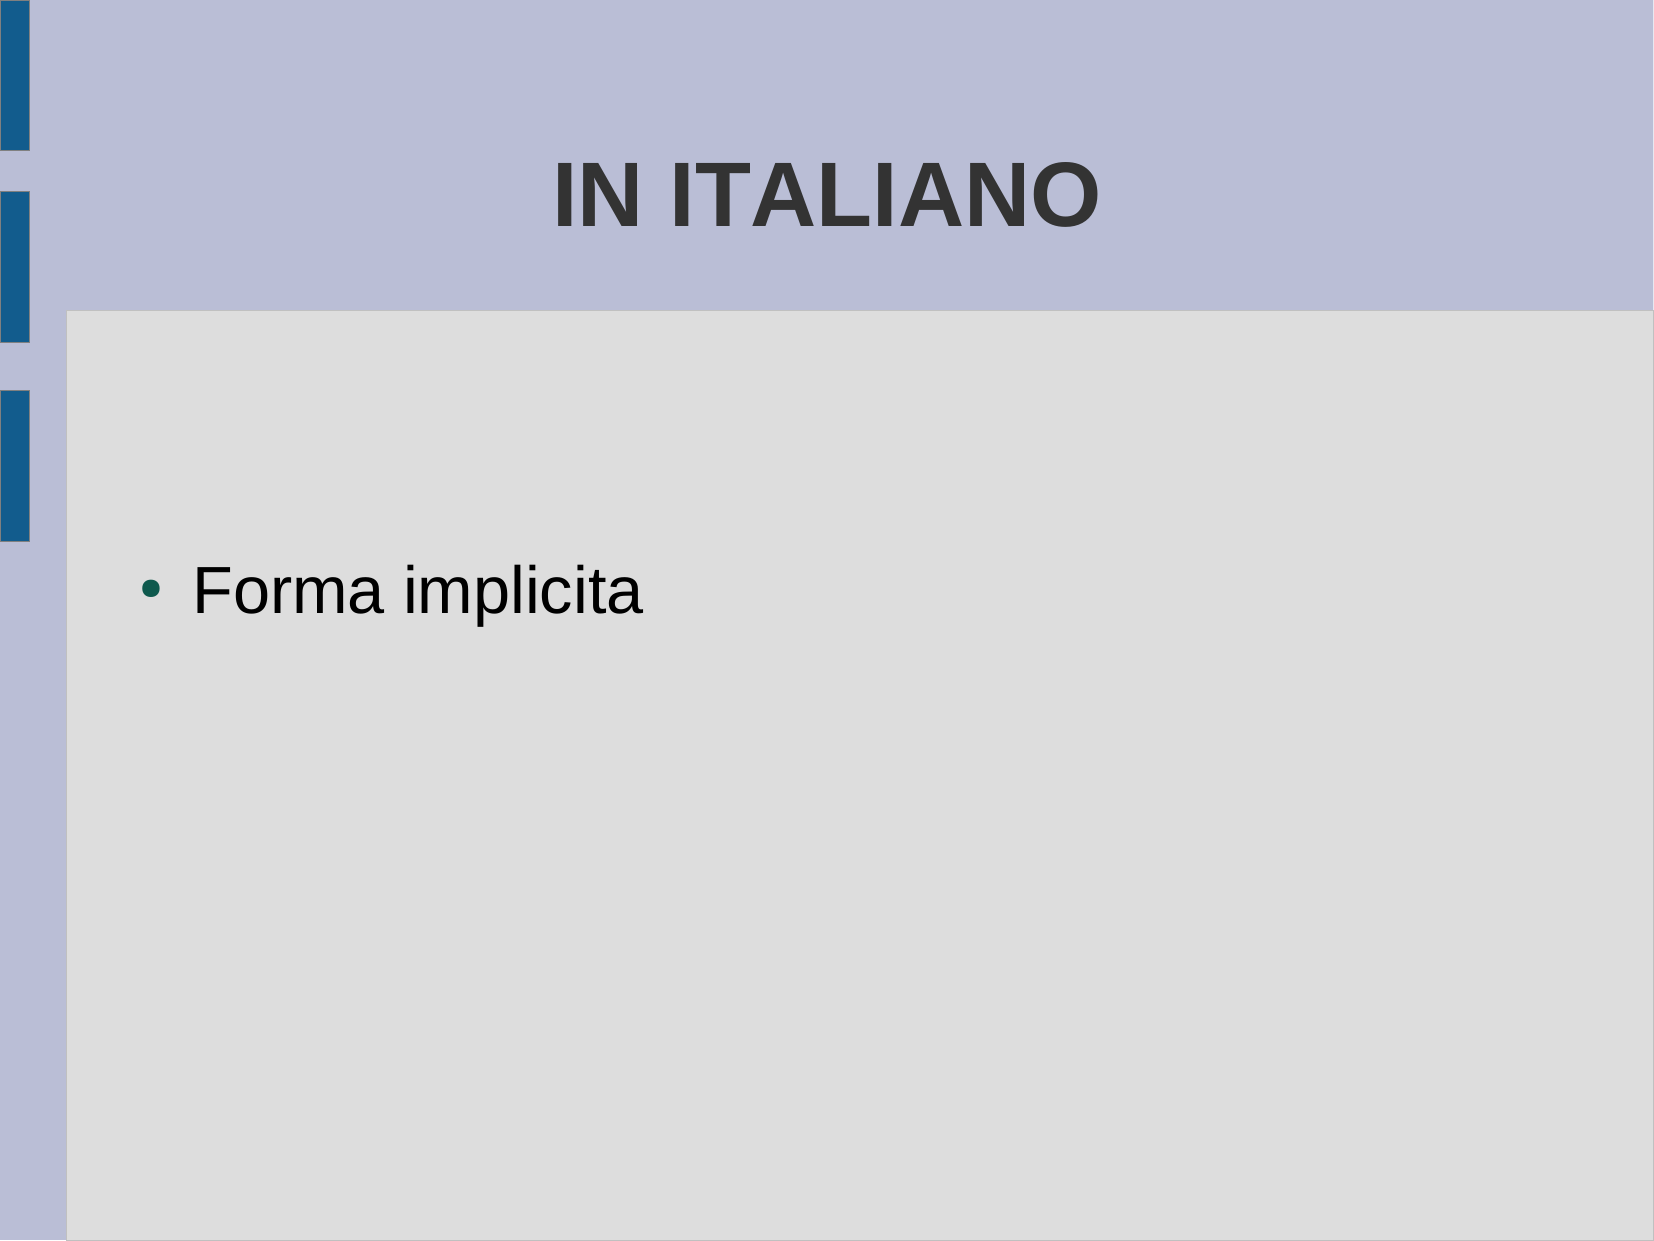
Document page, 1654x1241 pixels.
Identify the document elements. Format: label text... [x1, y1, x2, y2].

list Forma implicita [121, 344, 811, 1127]
title IN ITALIANO [121, 91, 1534, 299]
